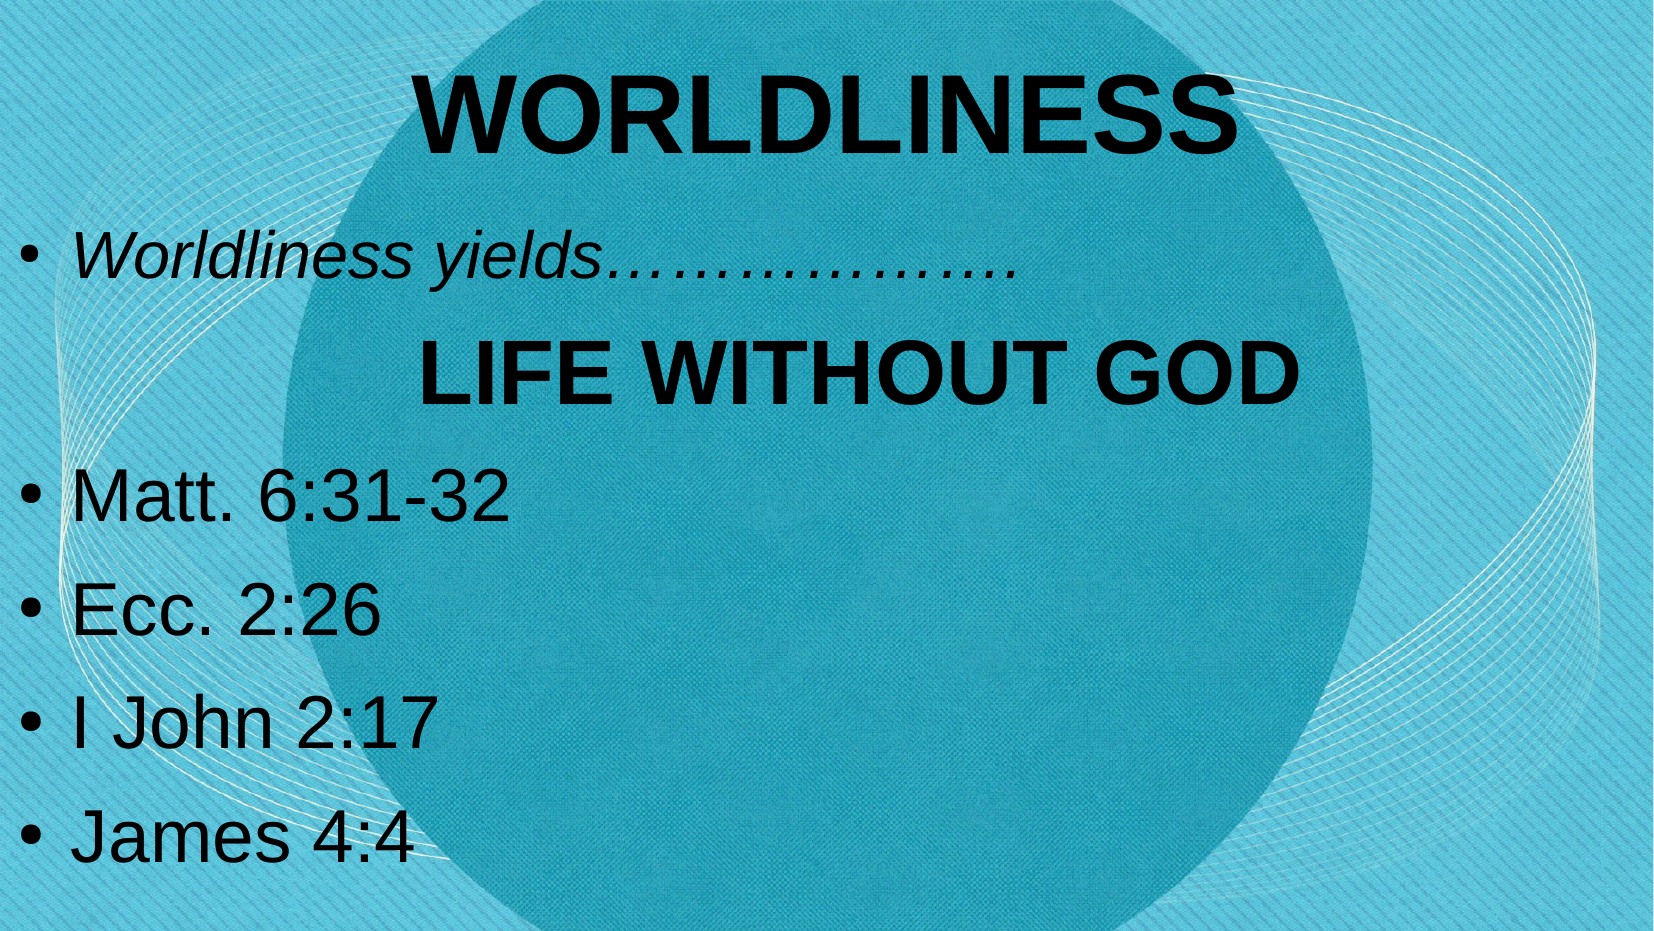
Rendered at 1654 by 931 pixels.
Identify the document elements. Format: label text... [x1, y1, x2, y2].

list Worldliness yields………………. LIFE WITHOUT GOD Matt. 6:31-32 Ecc. 2:26 I John 2:17 James 4:4 [0, 217, 1651, 916]
picture [0, 0, 1654, 931]
title WORLDLINESS [82, 37, 1571, 193]
